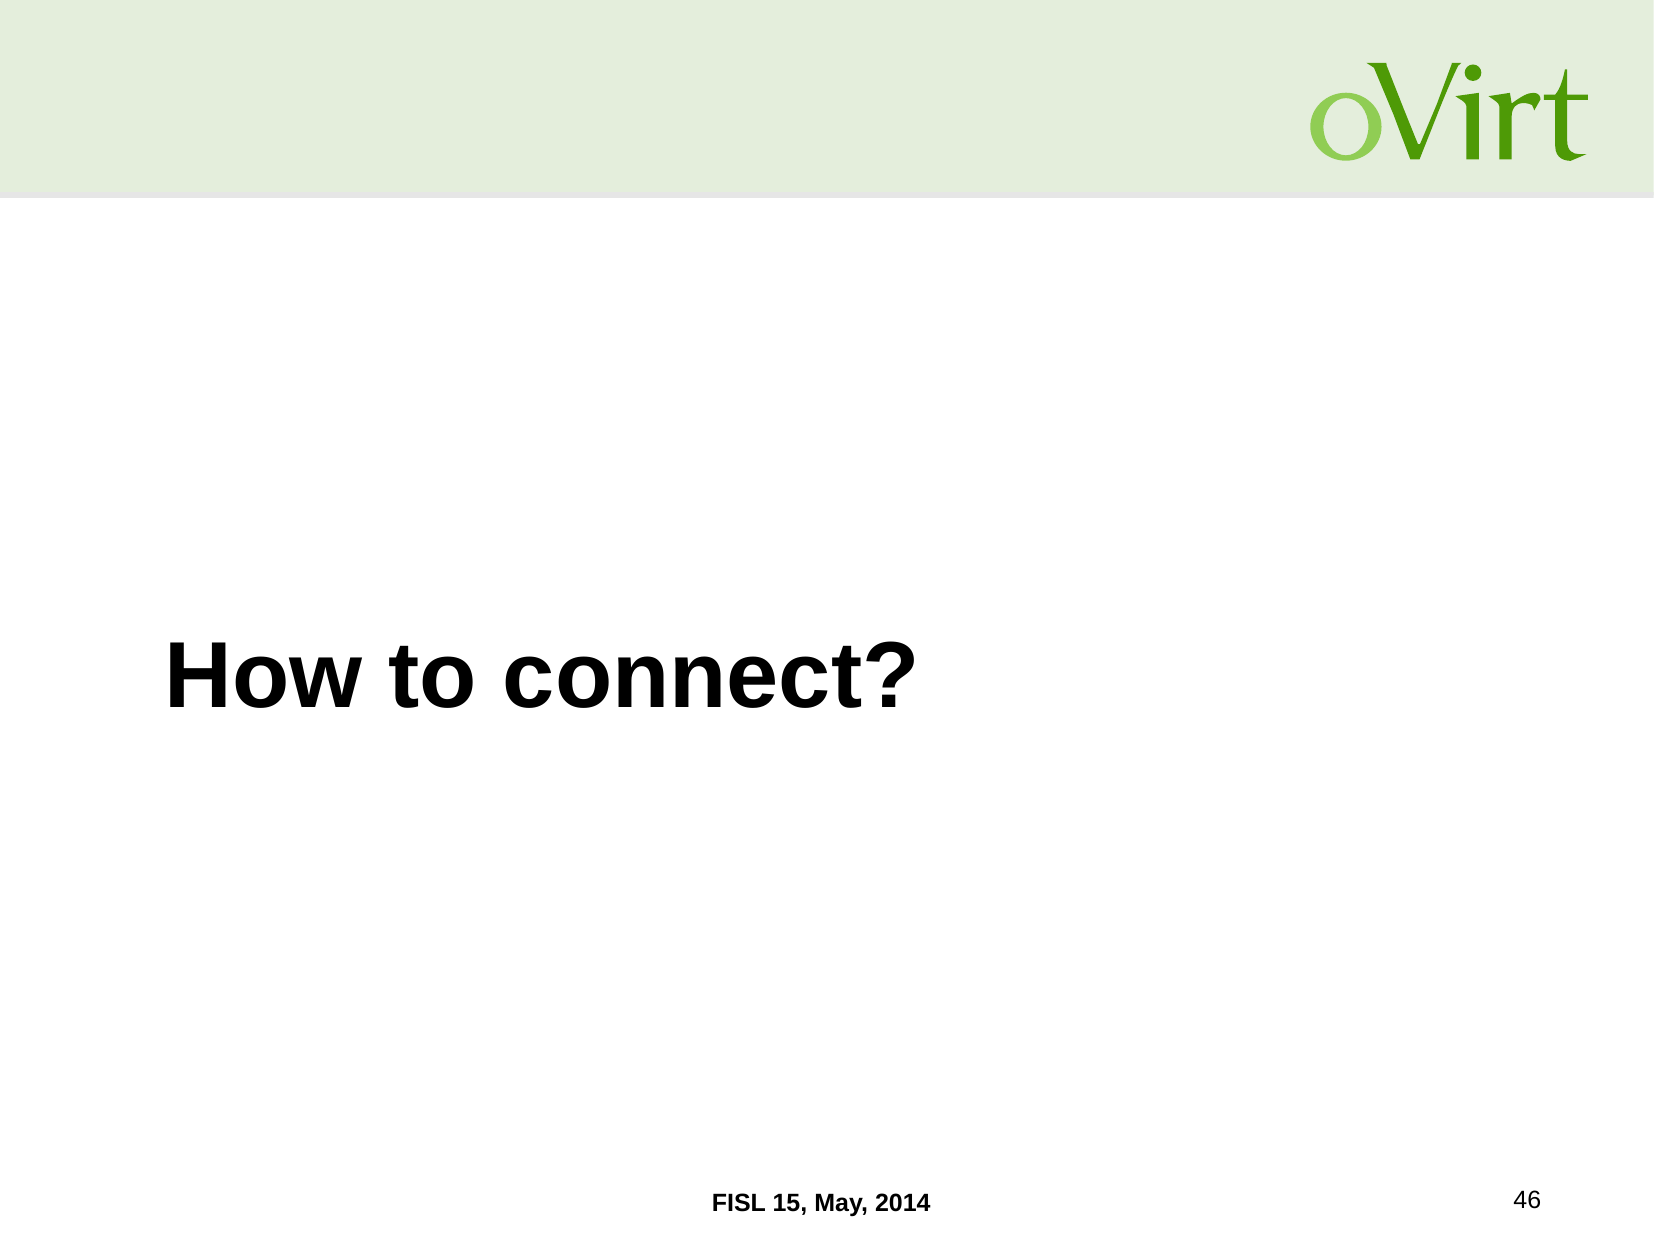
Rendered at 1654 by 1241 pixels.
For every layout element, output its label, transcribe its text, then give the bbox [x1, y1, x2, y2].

text_box How to connect? [150, 615, 1654, 750]
